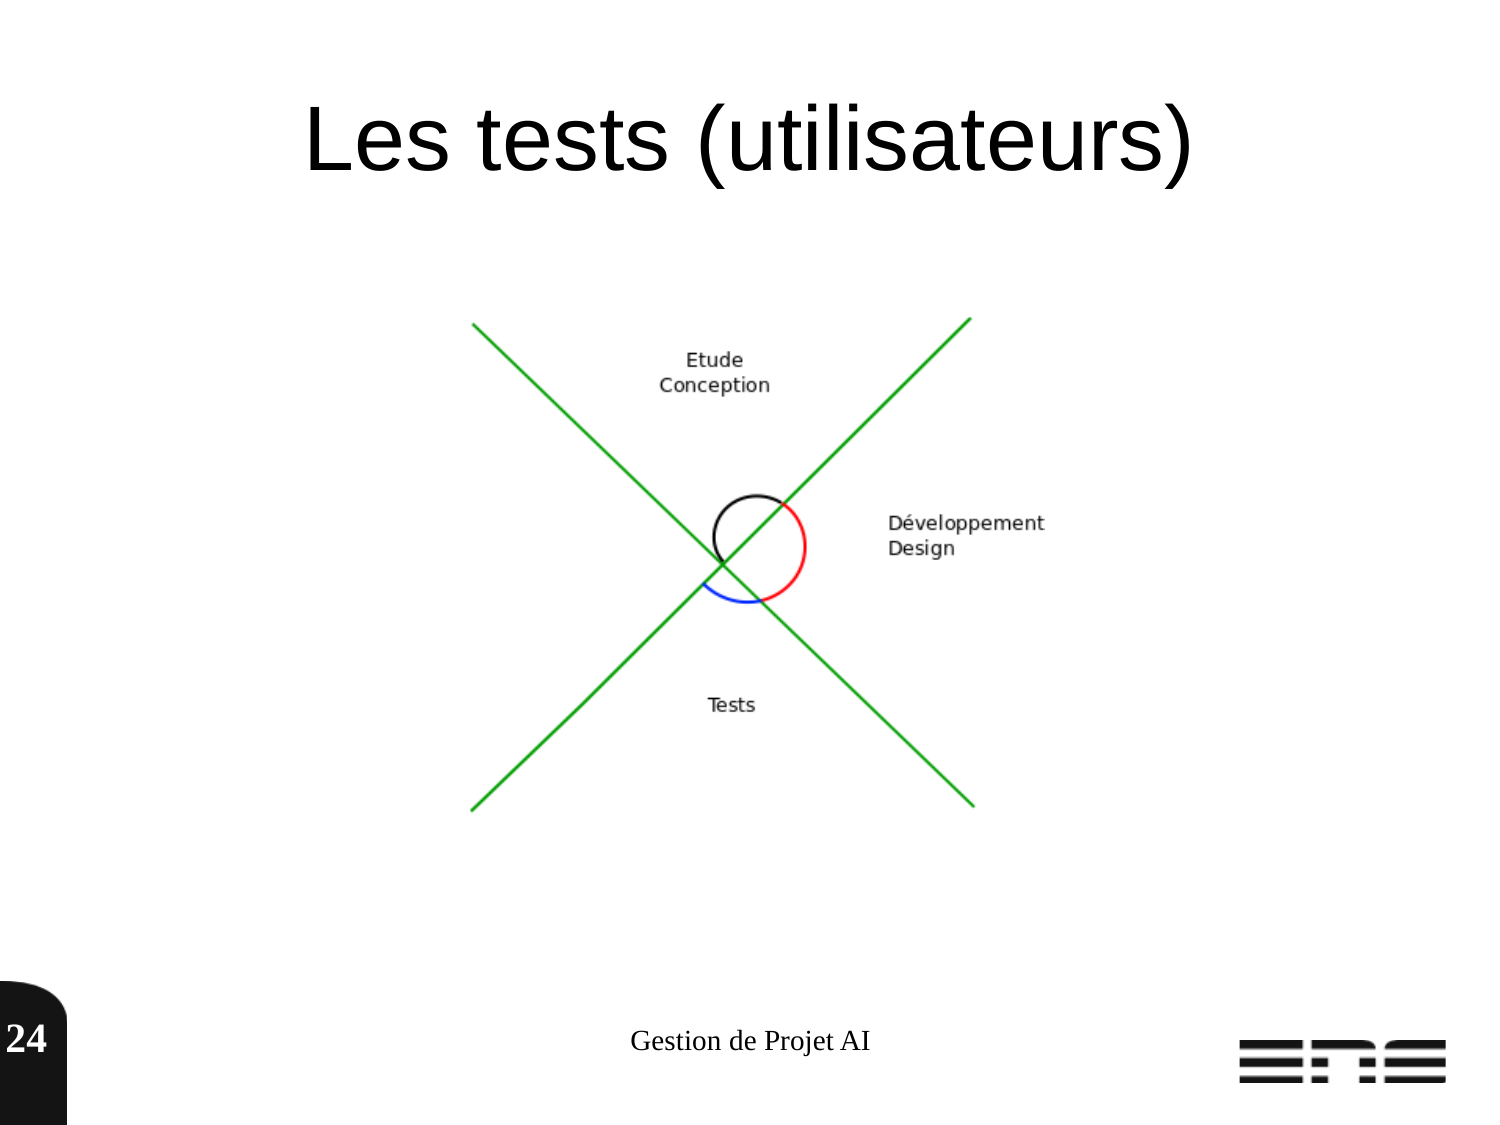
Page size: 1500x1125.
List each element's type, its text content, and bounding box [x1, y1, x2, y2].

picture [470, 317, 1045, 814]
title Les tests (utilisateurs) [75, 44, 1425, 233]
